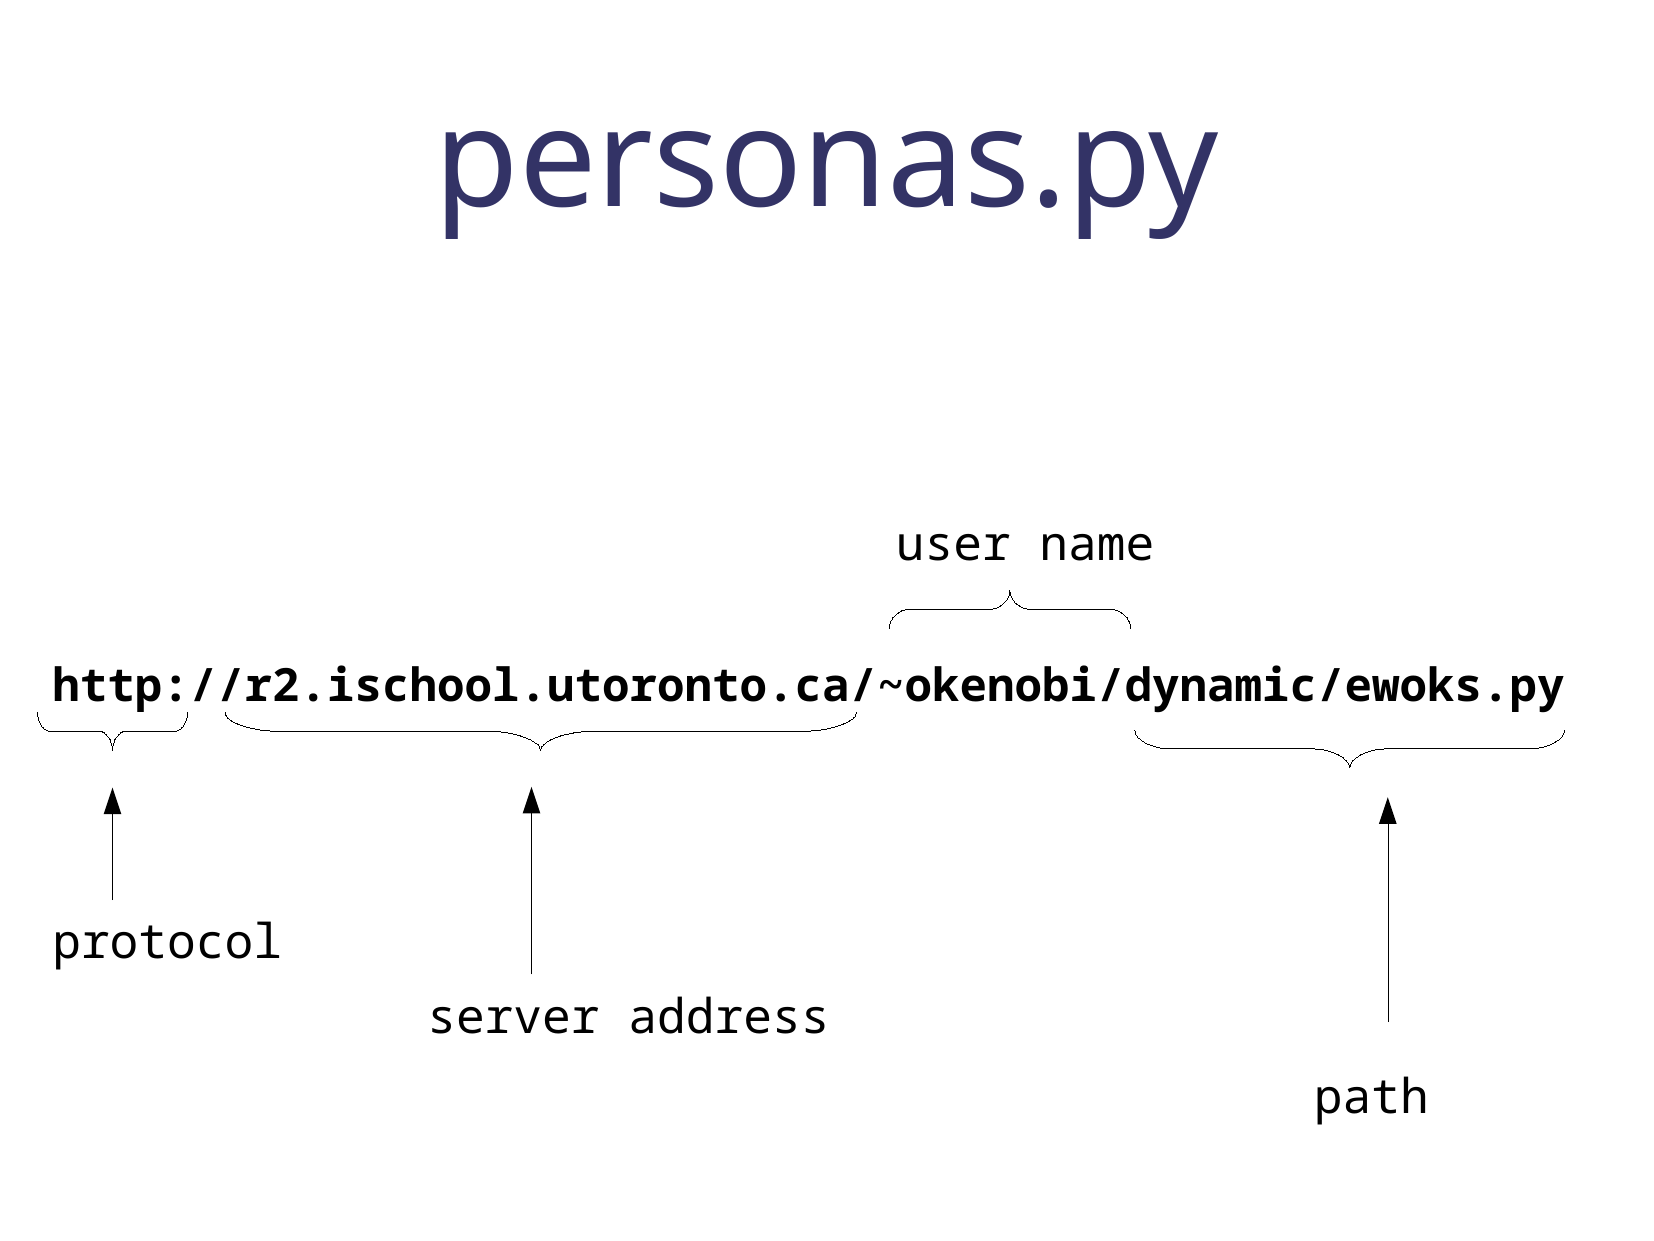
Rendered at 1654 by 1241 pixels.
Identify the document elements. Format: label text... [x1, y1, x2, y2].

text_box http://r2.ischool.utoronto.ca/~okenobi/dynamic/ewoks.py [37, 644, 1654, 713]
text_box protocol [37, 900, 301, 968]
title personas.py [82, 56, 1571, 250]
text_box user name [881, 501, 1182, 570]
text_box path [1299, 1054, 1487, 1123]
text_box server address [412, 975, 863, 1043]
